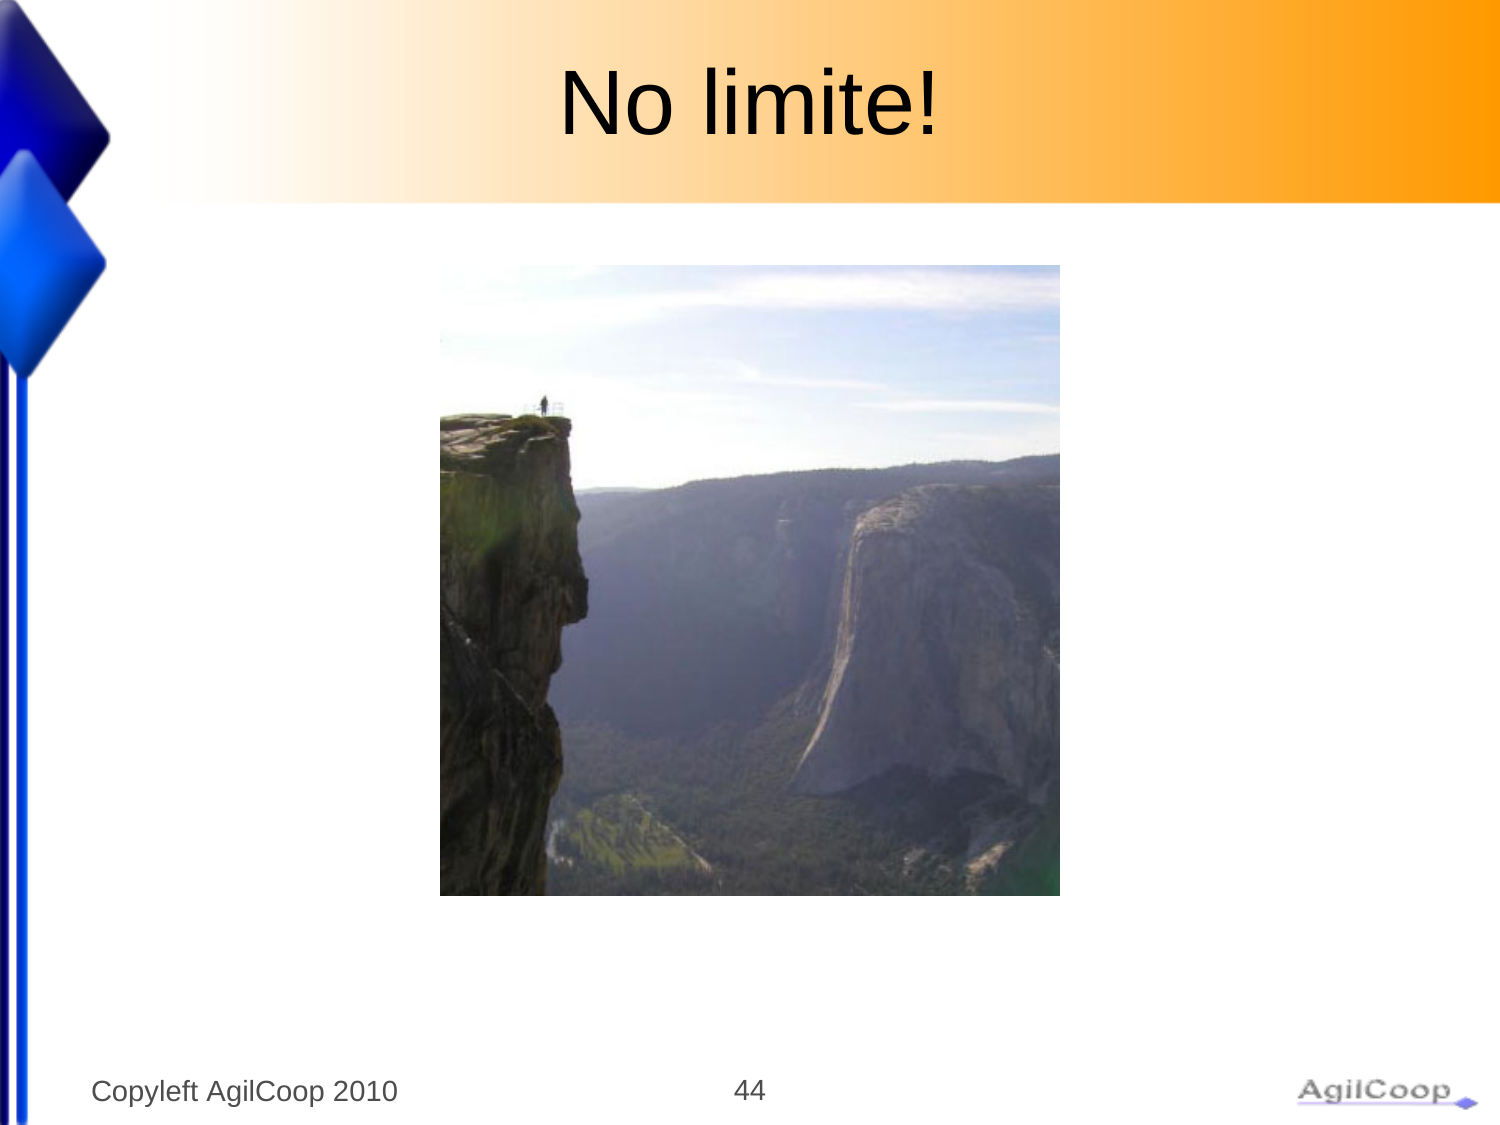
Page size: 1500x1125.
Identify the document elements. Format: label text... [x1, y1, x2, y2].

list [112, 243, 1426, 1006]
picture [0, 0, 1500, 1125]
title No limite! [75, 8, 1426, 197]
